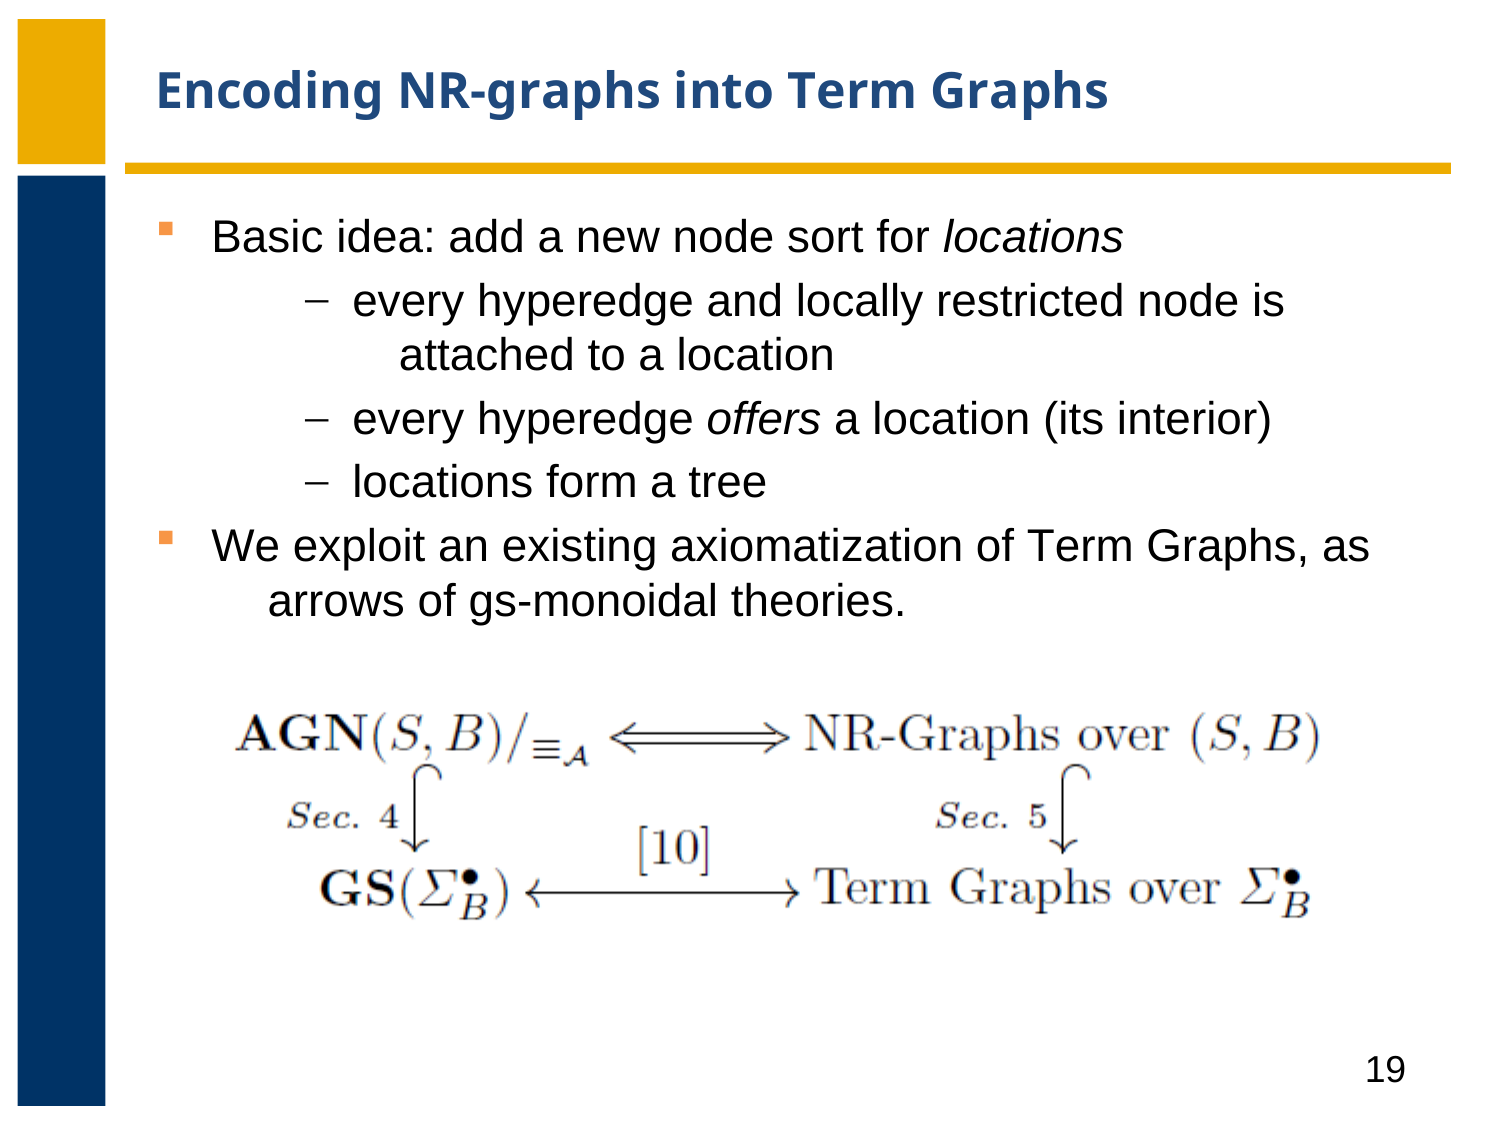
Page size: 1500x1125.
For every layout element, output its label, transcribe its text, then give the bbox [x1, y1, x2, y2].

title Encoding NR-graphs into Term Graphs [140, 24, 1447, 152]
list Basic idea: add a new node sort for locations every hyperedge and locally restricted node is attached to a location every hyperedge offers a location (its interior) locations form a tree We exploit an existing axiomatization of Term Graphs, as arrows of gs-monoidal theories. [140, 199, 1454, 1020]
